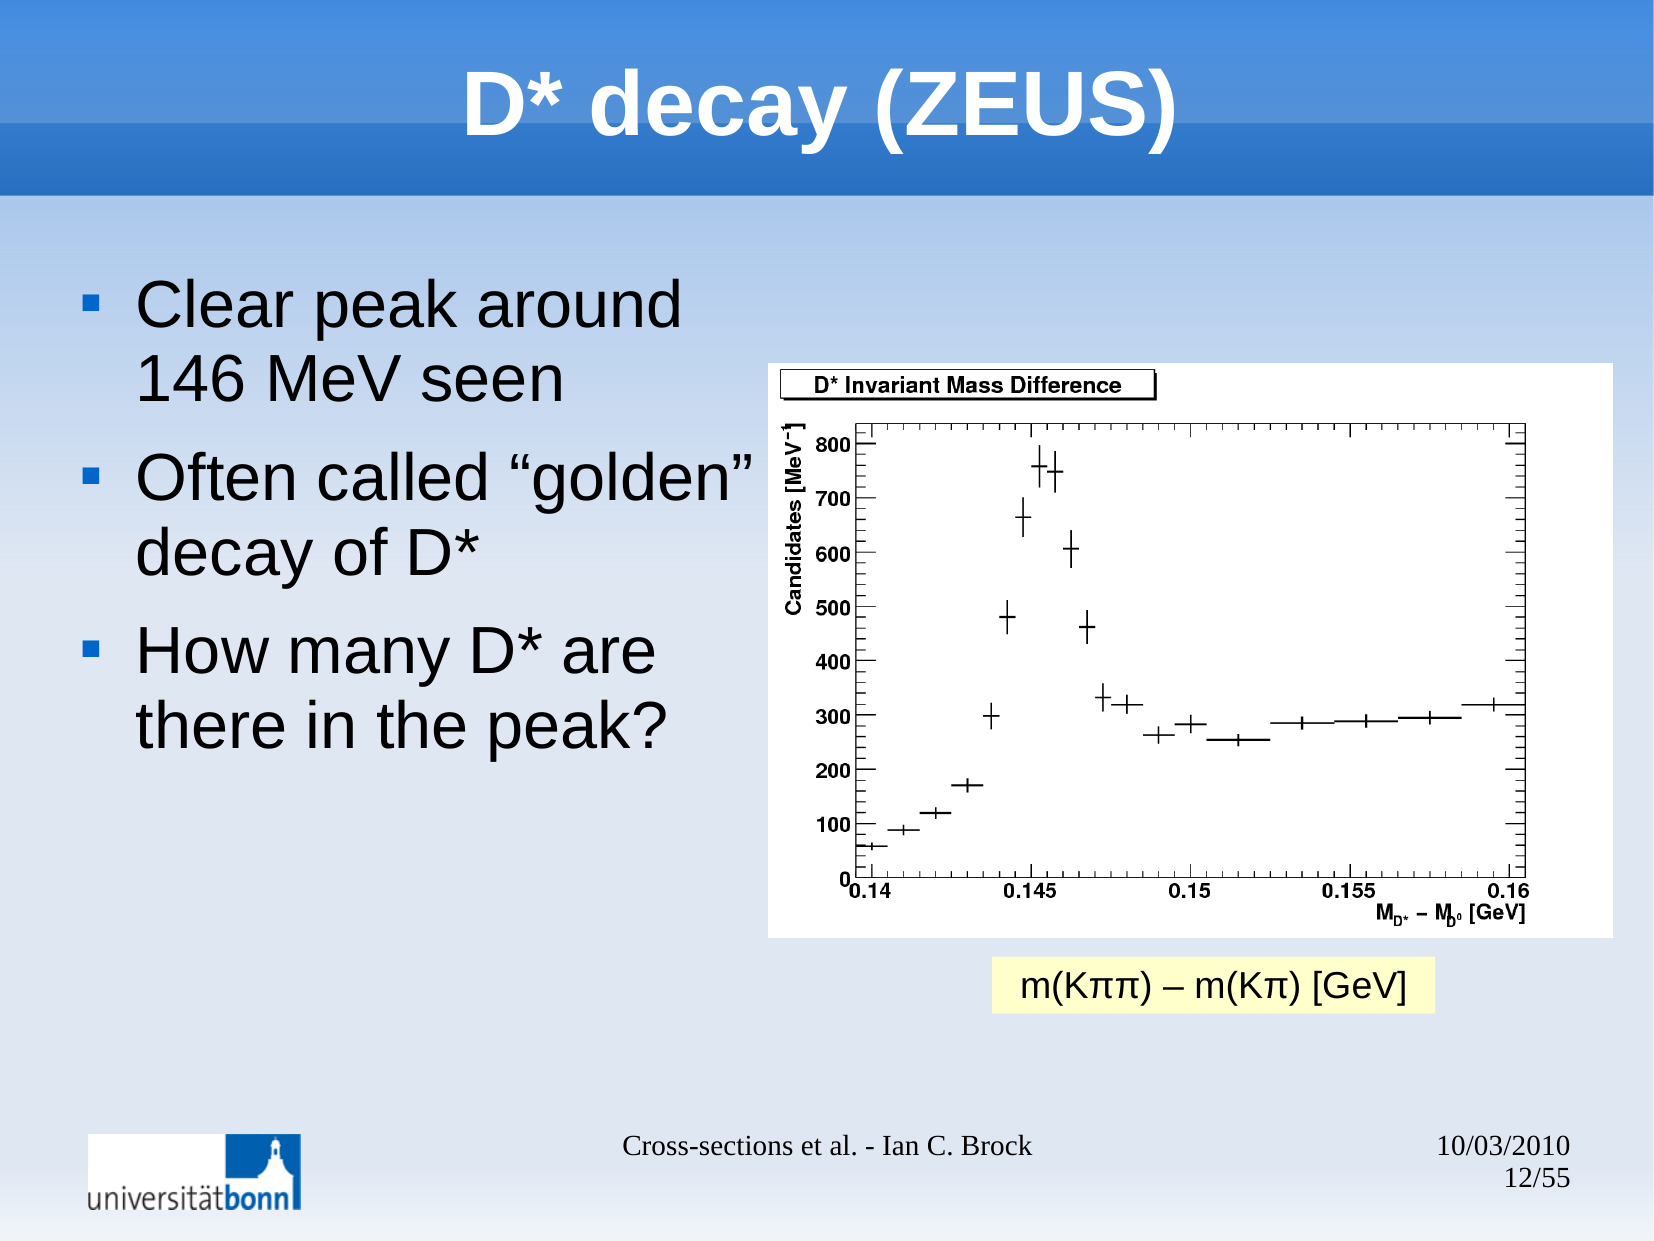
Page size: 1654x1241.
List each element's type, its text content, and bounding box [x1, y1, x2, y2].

picture [0, 0, 1654, 1241]
list Clear peak around 146 MeV seen Often called “golden” decay of D* How many D* are there in the peak? [64, 266, 792, 1086]
text_box m(Kππ) – m(Kπ) [GeV] [992, 956, 1436, 1014]
title D* decay (ZEUS) [76, 0, 1565, 208]
